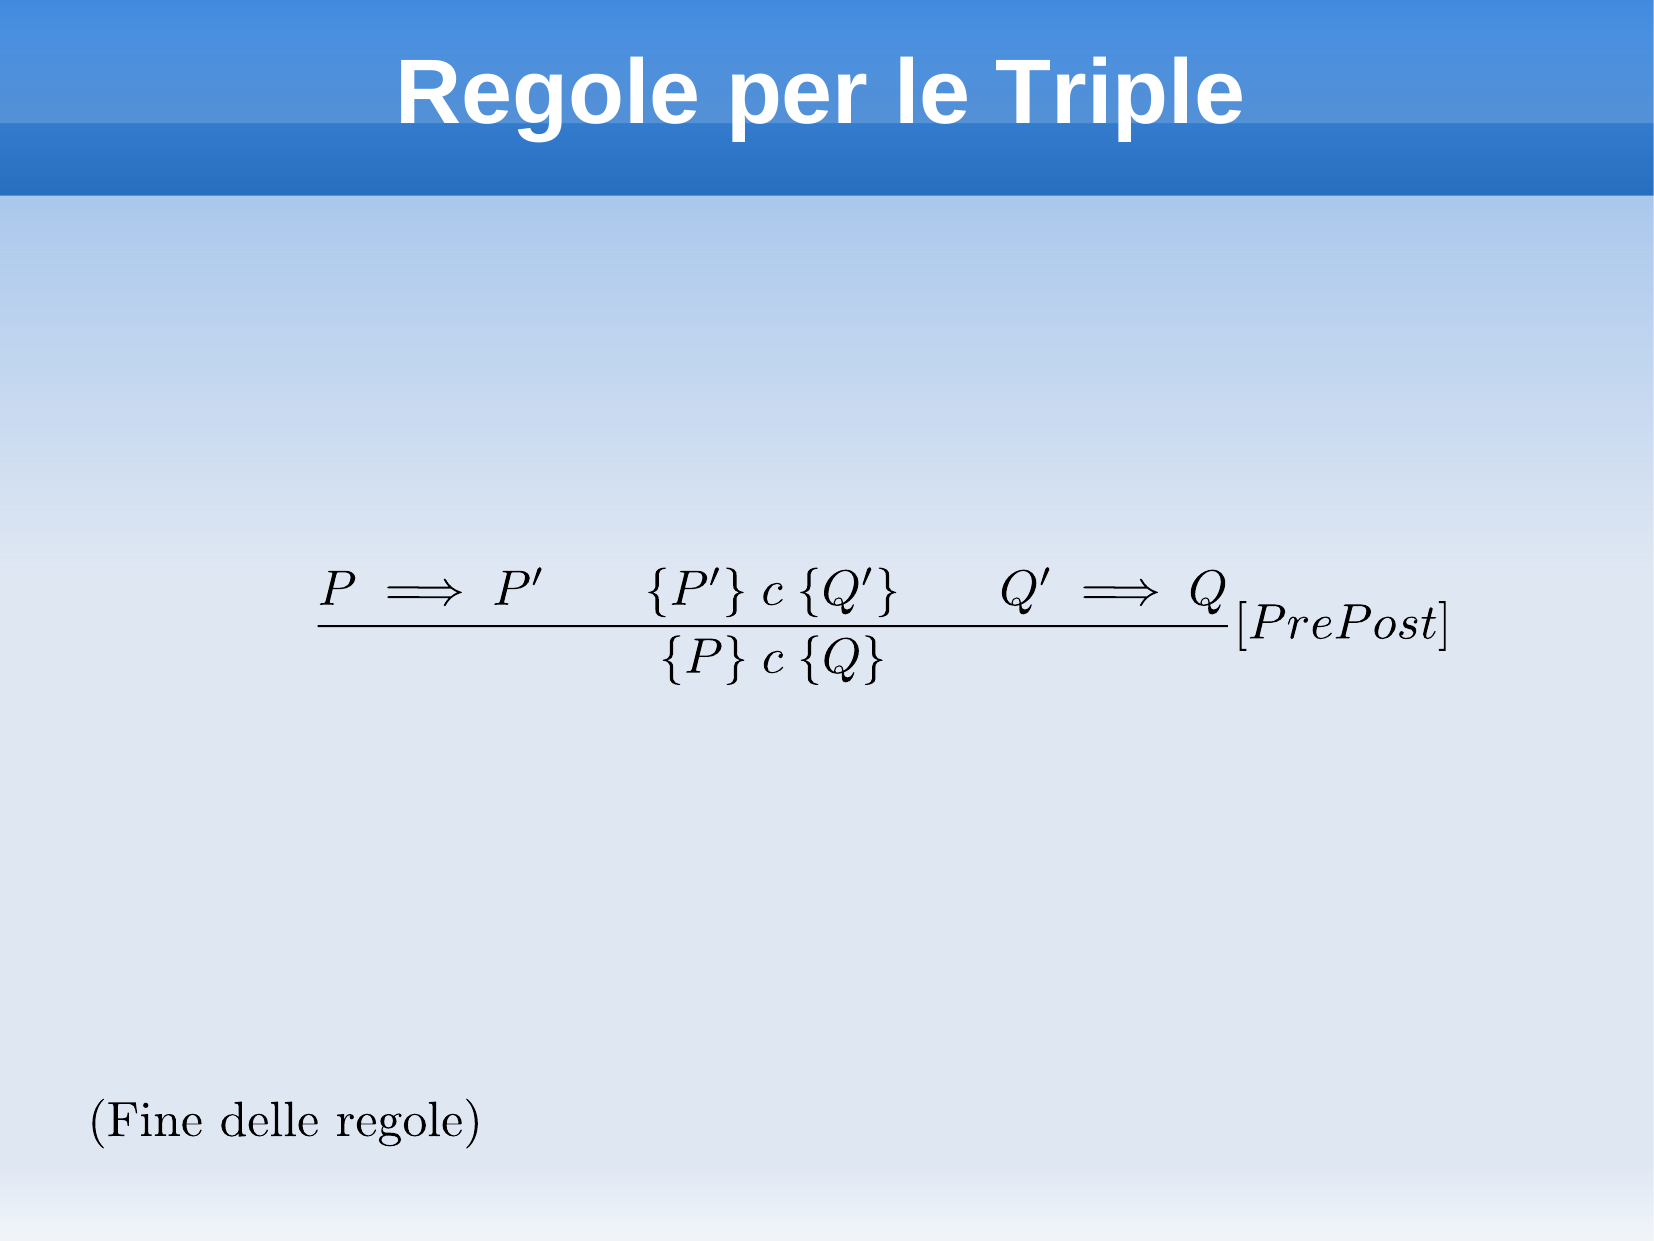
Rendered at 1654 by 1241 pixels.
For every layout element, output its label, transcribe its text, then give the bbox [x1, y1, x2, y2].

title Regole per le Triple [76, 0, 1565, 188]
text_box [317, 567, 1452, 686]
picture [0, 0, 1654, 1241]
text_box [87, 1098, 483, 1149]
